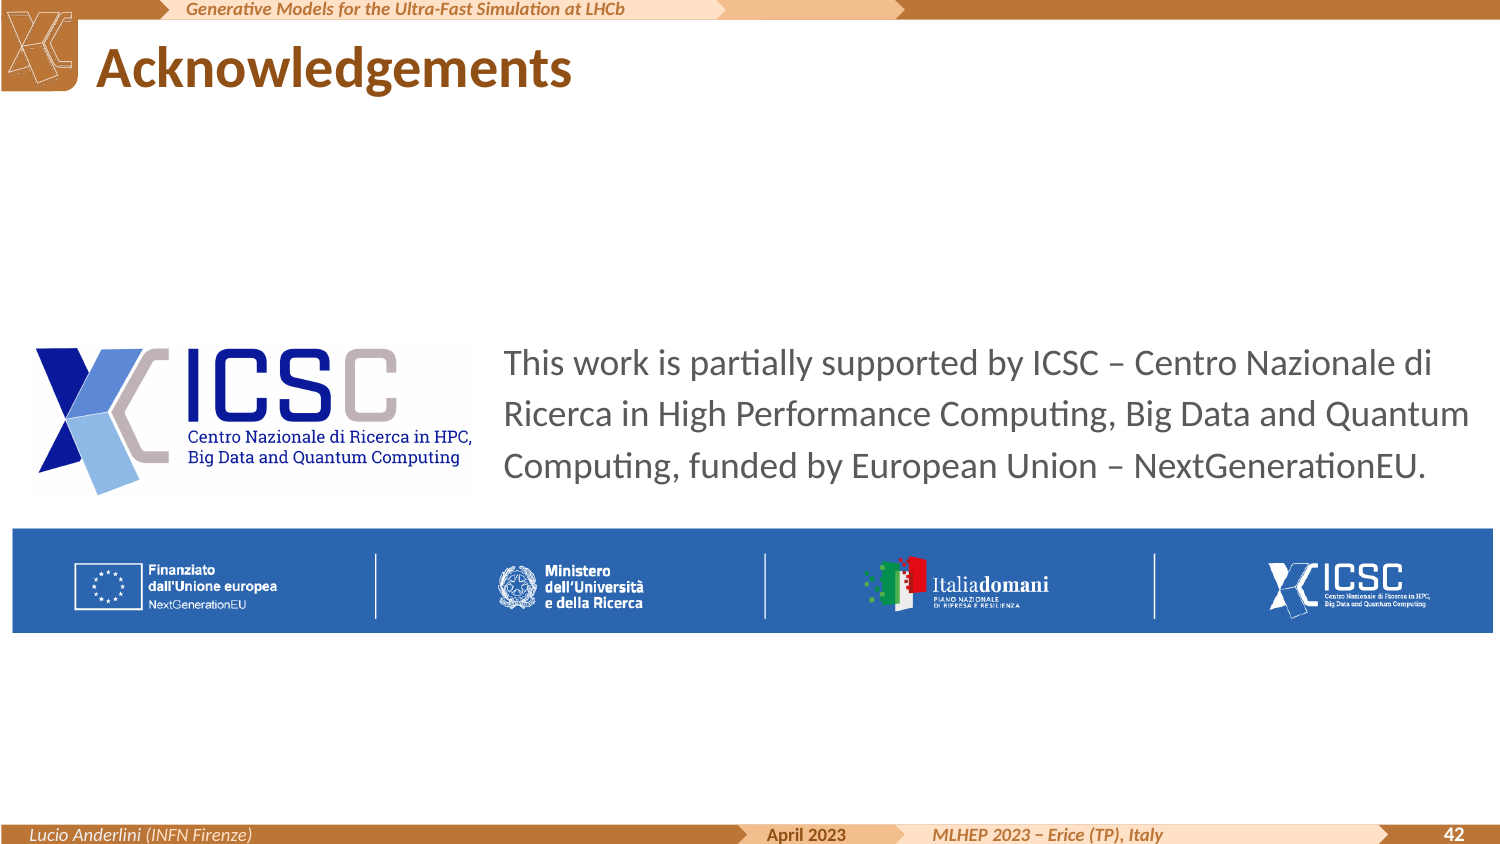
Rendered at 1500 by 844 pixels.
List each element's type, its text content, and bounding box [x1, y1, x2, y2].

picture [12, 528, 1493, 633]
list This work is partially supported by ICSC – Centro Nazionale di Ricerca in High Performance Computing, Big Data and Quantum Computing, funded by European Union – NextGenerationEU. [488, 315, 1493, 528]
picture [30, 343, 477, 501]
slide_number <number> [1389, 801, 1480, 844]
title Acknowledgements [81, 14, 1480, 109]
